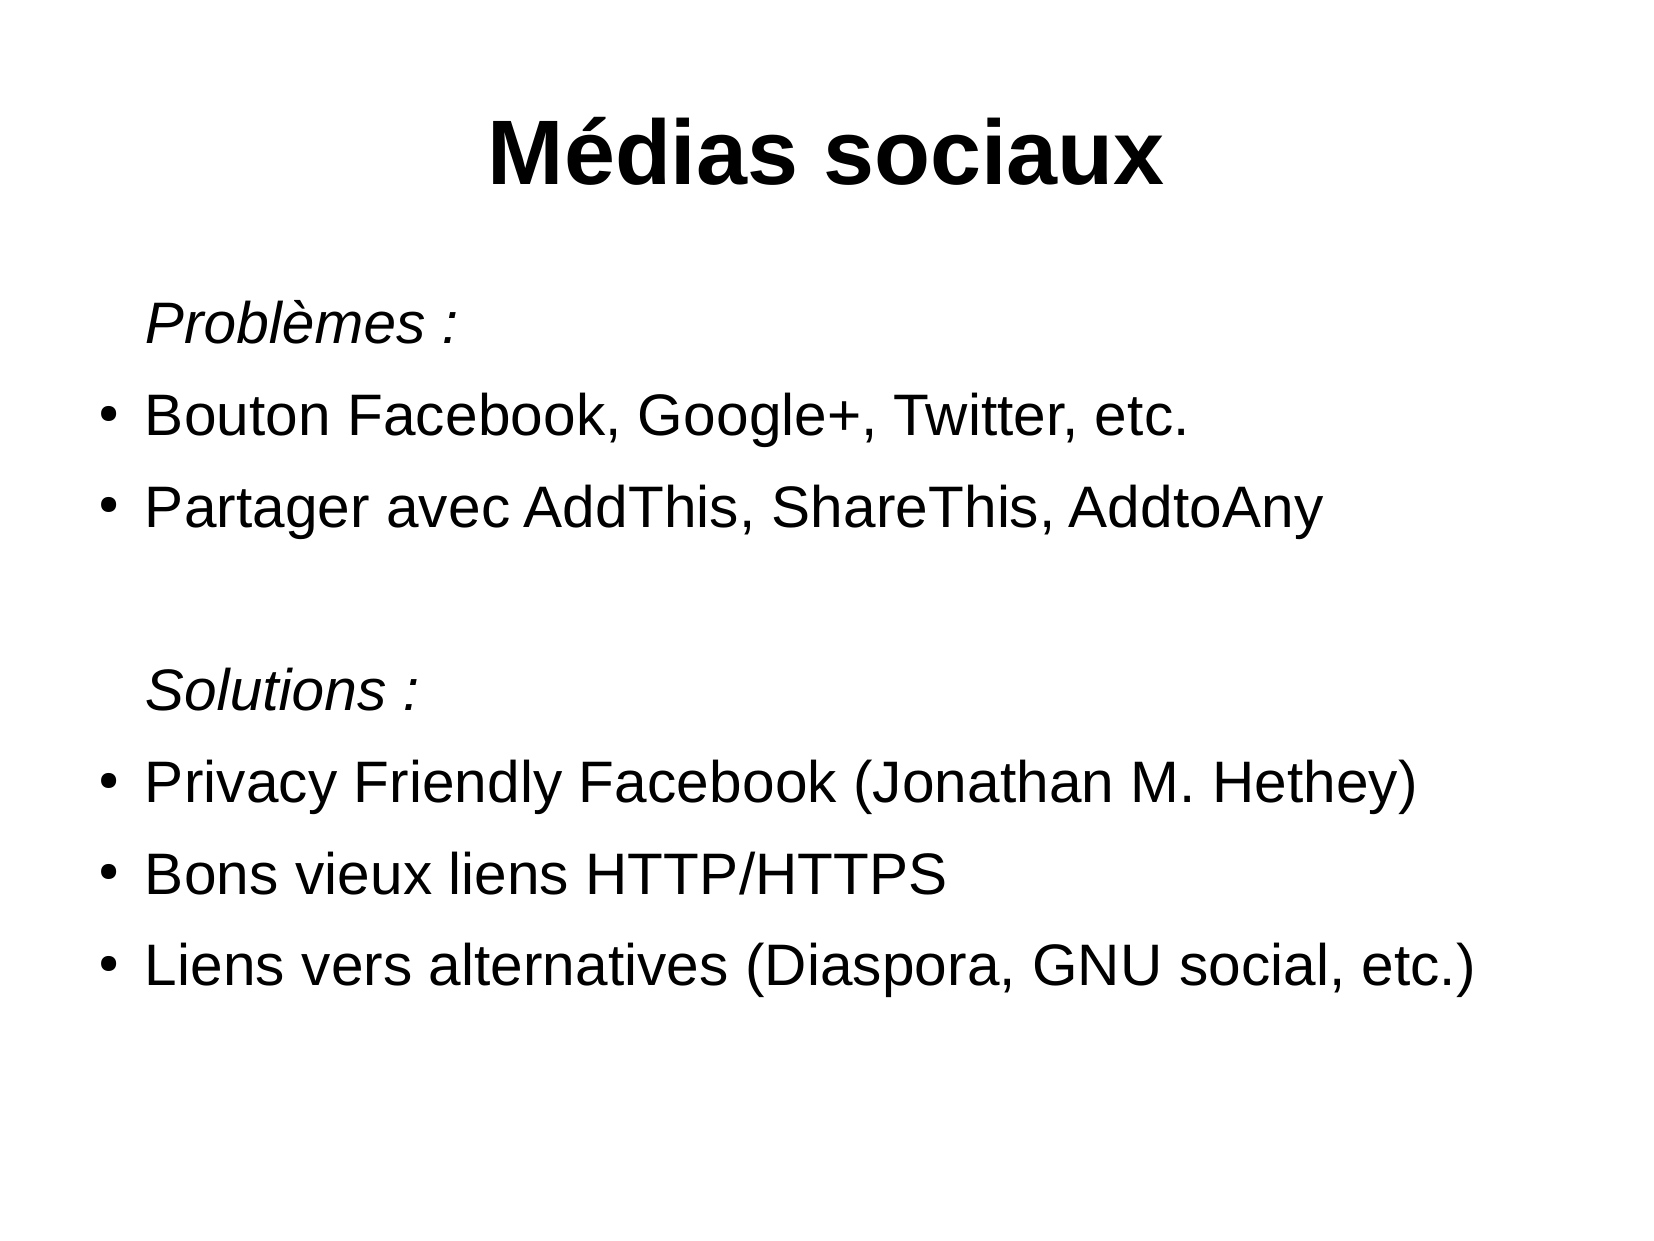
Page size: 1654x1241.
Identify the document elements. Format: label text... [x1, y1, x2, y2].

list Problèmes : Bouton Facebook, Google+, Twitter, etc. Partager avec AddThis, ShareThis, AddtoAny Solutions : Privacy Friendly Facebook (Jonathan M. Hethey) Bons vieux liens HTTP/HTTPS Liens vers alternatives (Diaspora, GNU social, etc.) [82, 290, 1538, 1010]
title Médias sociaux [82, 49, 1571, 257]
